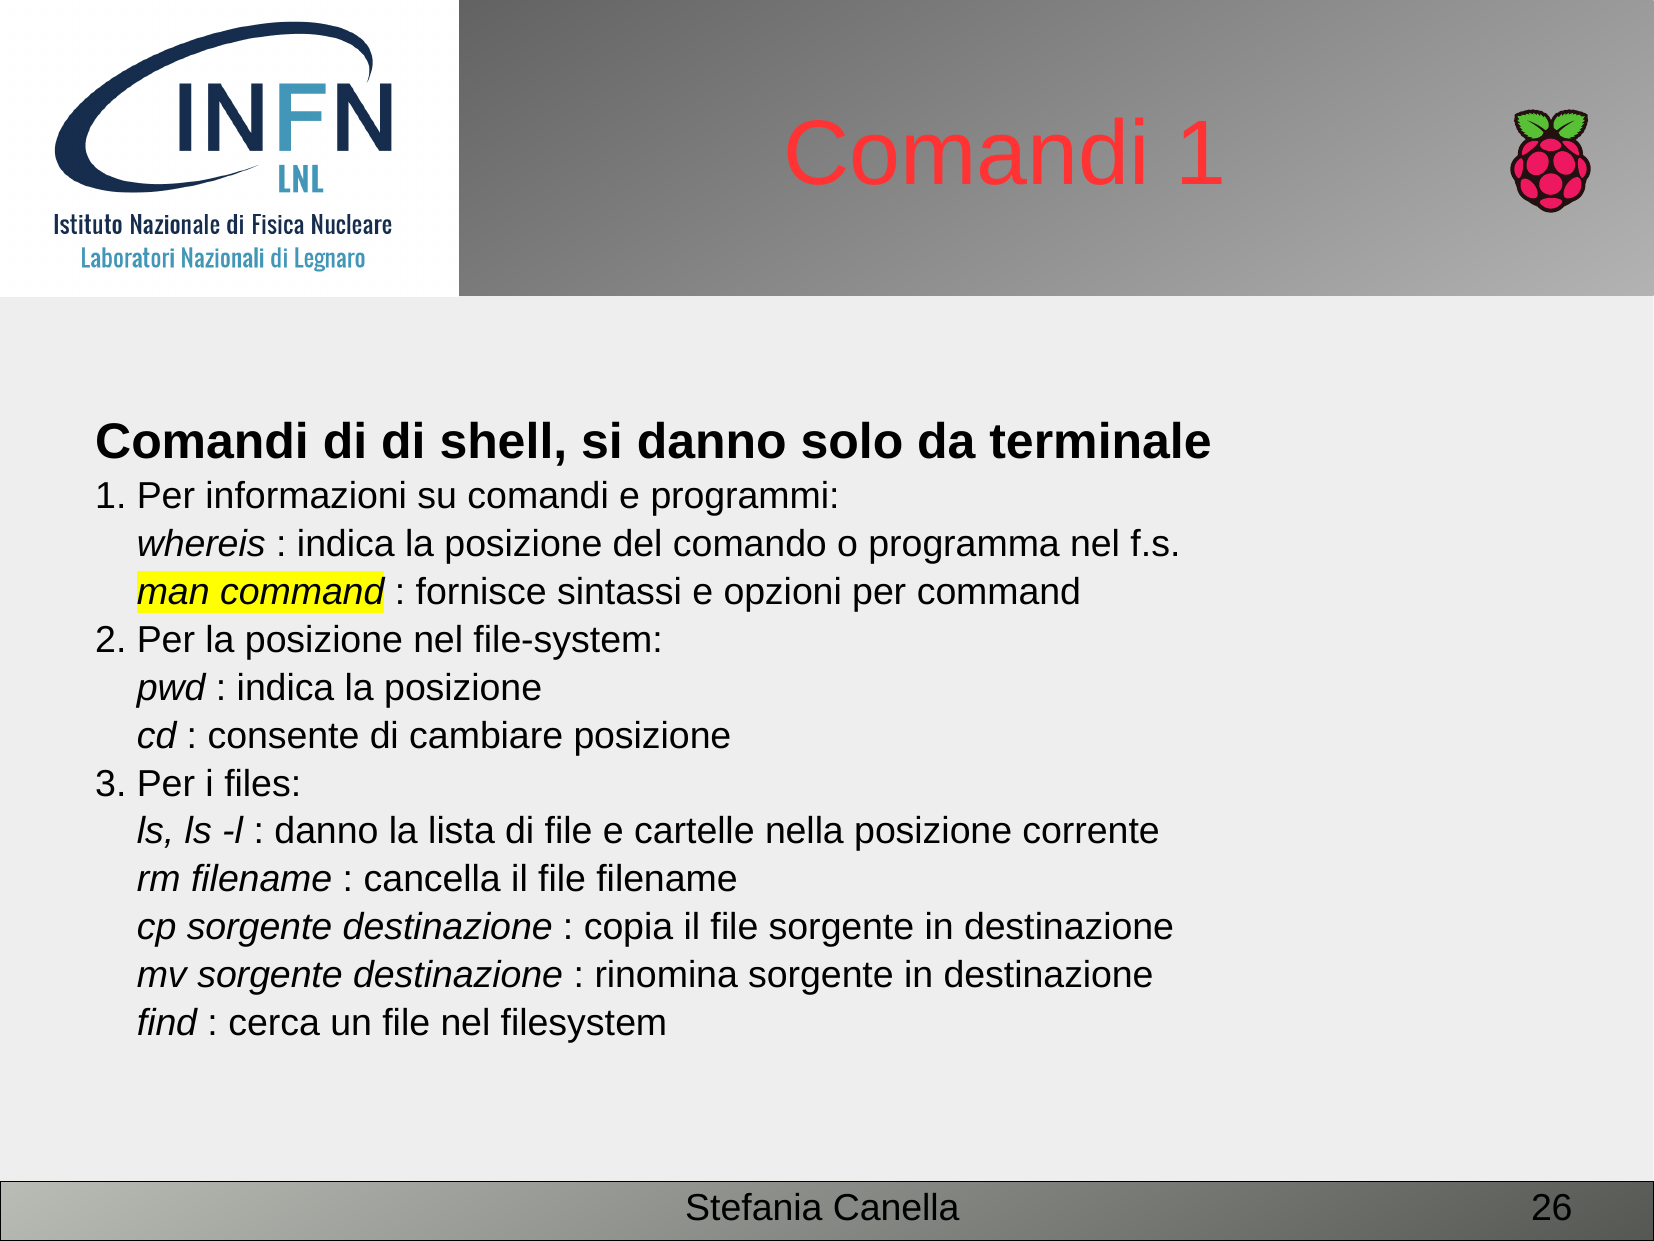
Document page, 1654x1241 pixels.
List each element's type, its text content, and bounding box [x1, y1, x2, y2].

text_box Stefania Canella [670, 1178, 984, 1241]
text_box [459, 0, 1654, 296]
title Comandi 1 [459, 49, 1571, 257]
text_box [984, 1181, 1516, 1241]
picture [0, 0, 459, 297]
text_box [0, 1181, 670, 1241]
text_box <number> [1516, 1178, 1654, 1241]
subtitle Comandi di di shell, si danno solo da terminale Per informazioni su comandi e programmi: whereis : indica la posizione del comando o programma nel f.s. man command : fornisce sintassi e opzioni per command Per la posizione nel file-system: pwd : indica la posizione cd : consente di cambiare posizione Per i files: ls, ls -l : danno la lista di file e cartelle nella posizione corrente rm filename : cancella il file filename cp sorgente destinazione : copia il file sorgente in destinazione mv sorgente destinazione : rinomina sorgente in destinazione find : cerca un file nel filesystem [65, 377, 1588, 1080]
